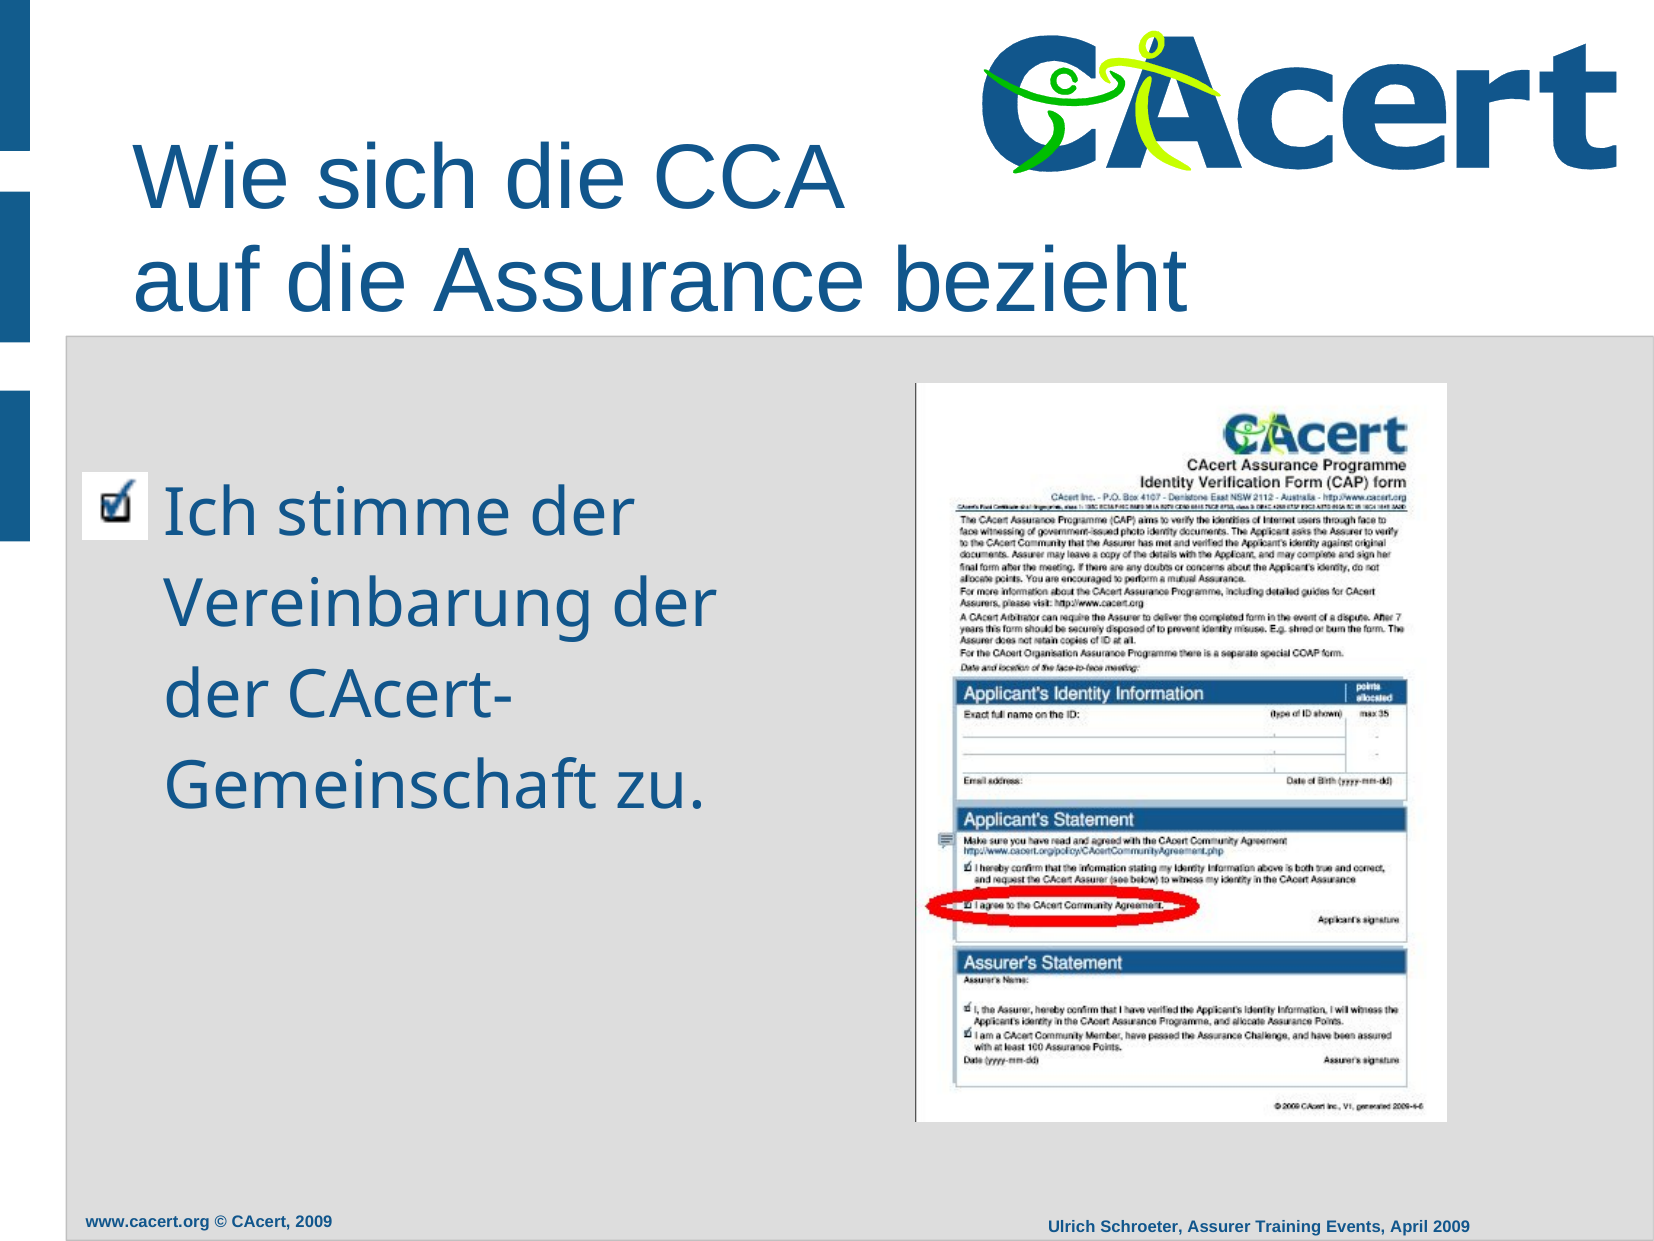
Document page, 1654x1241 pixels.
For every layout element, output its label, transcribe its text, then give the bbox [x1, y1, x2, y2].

text_box Wie sich die CCA auf die Assurance bezieht [118, 118, 1205, 339]
picture [915, 383, 1447, 1123]
picture [82, 472, 148, 540]
text_box Ich stimme der Vereinbarung der der CAcert- Gemeinschaft zu. [149, 457, 698, 827]
